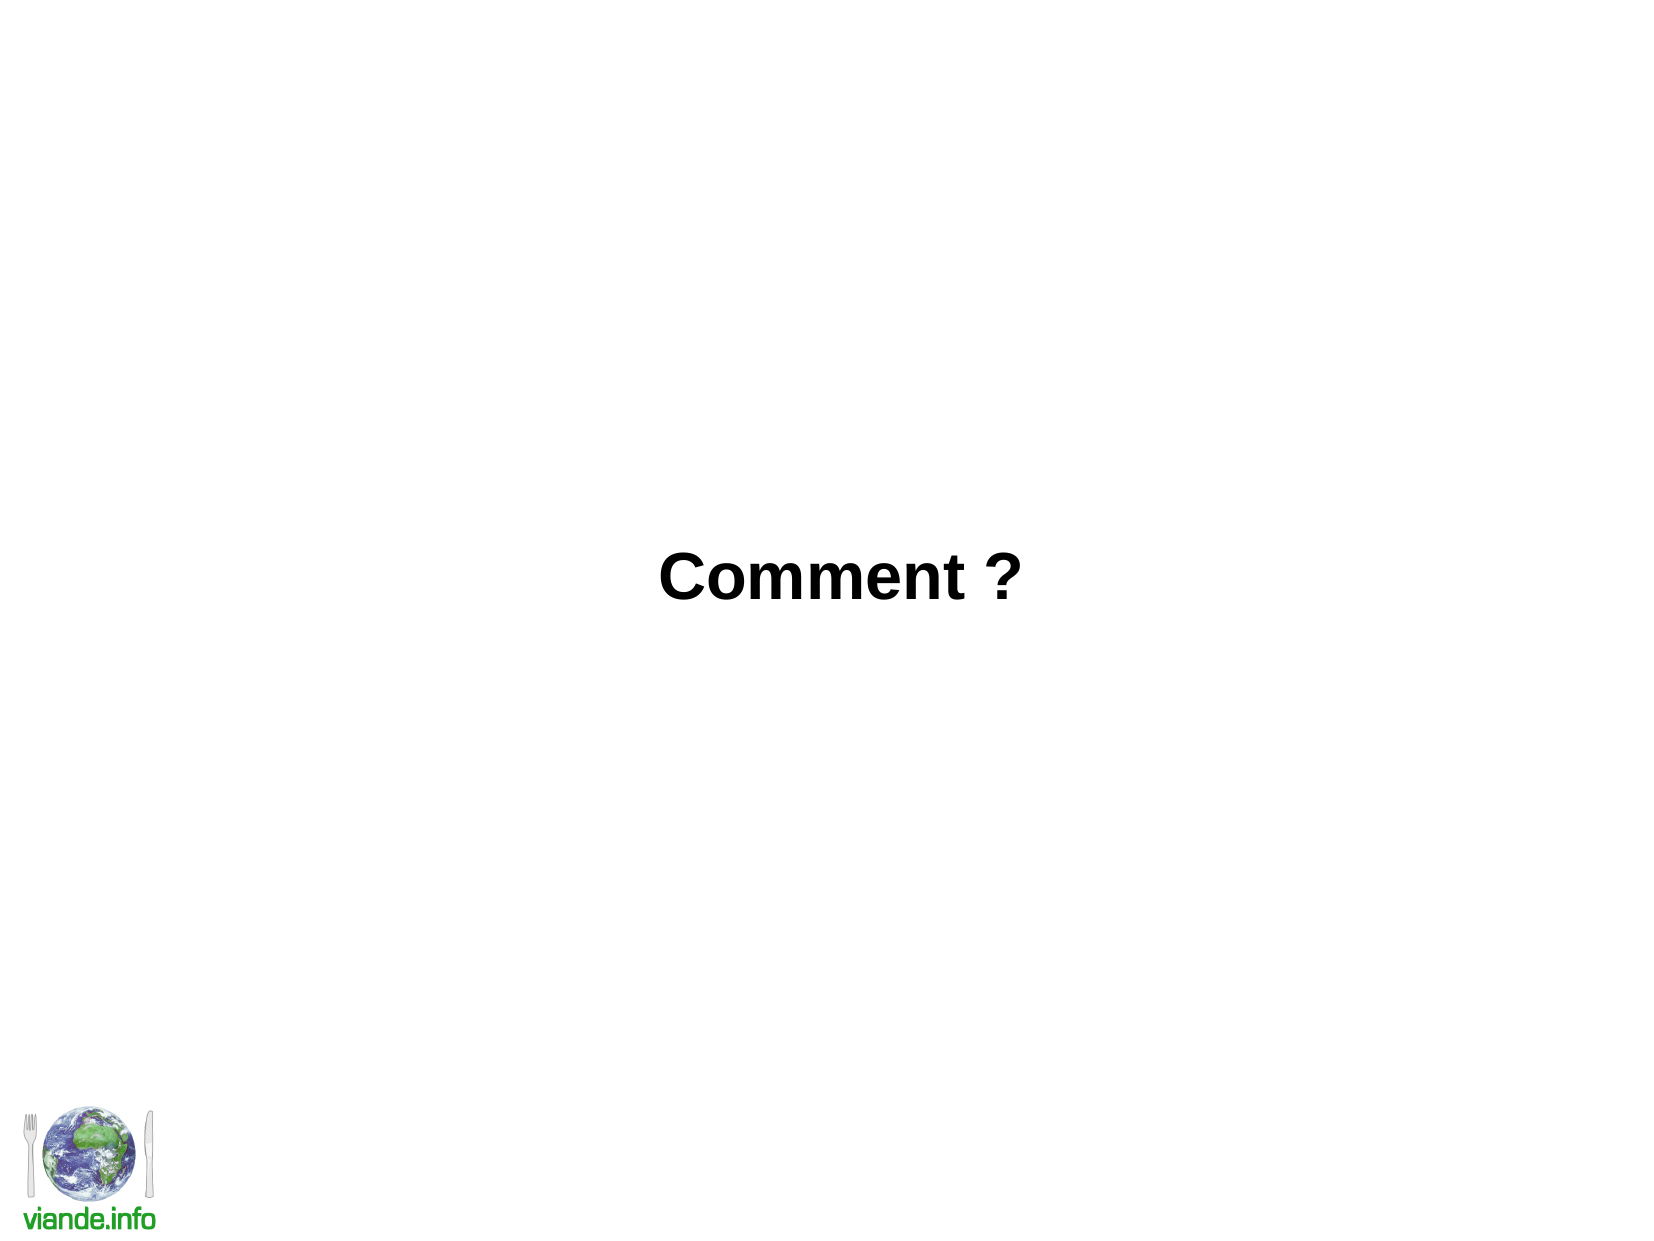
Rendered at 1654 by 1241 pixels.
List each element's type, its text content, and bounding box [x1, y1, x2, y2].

text_box Comment ? [324, 531, 1359, 622]
picture [0, 1092, 178, 1241]
